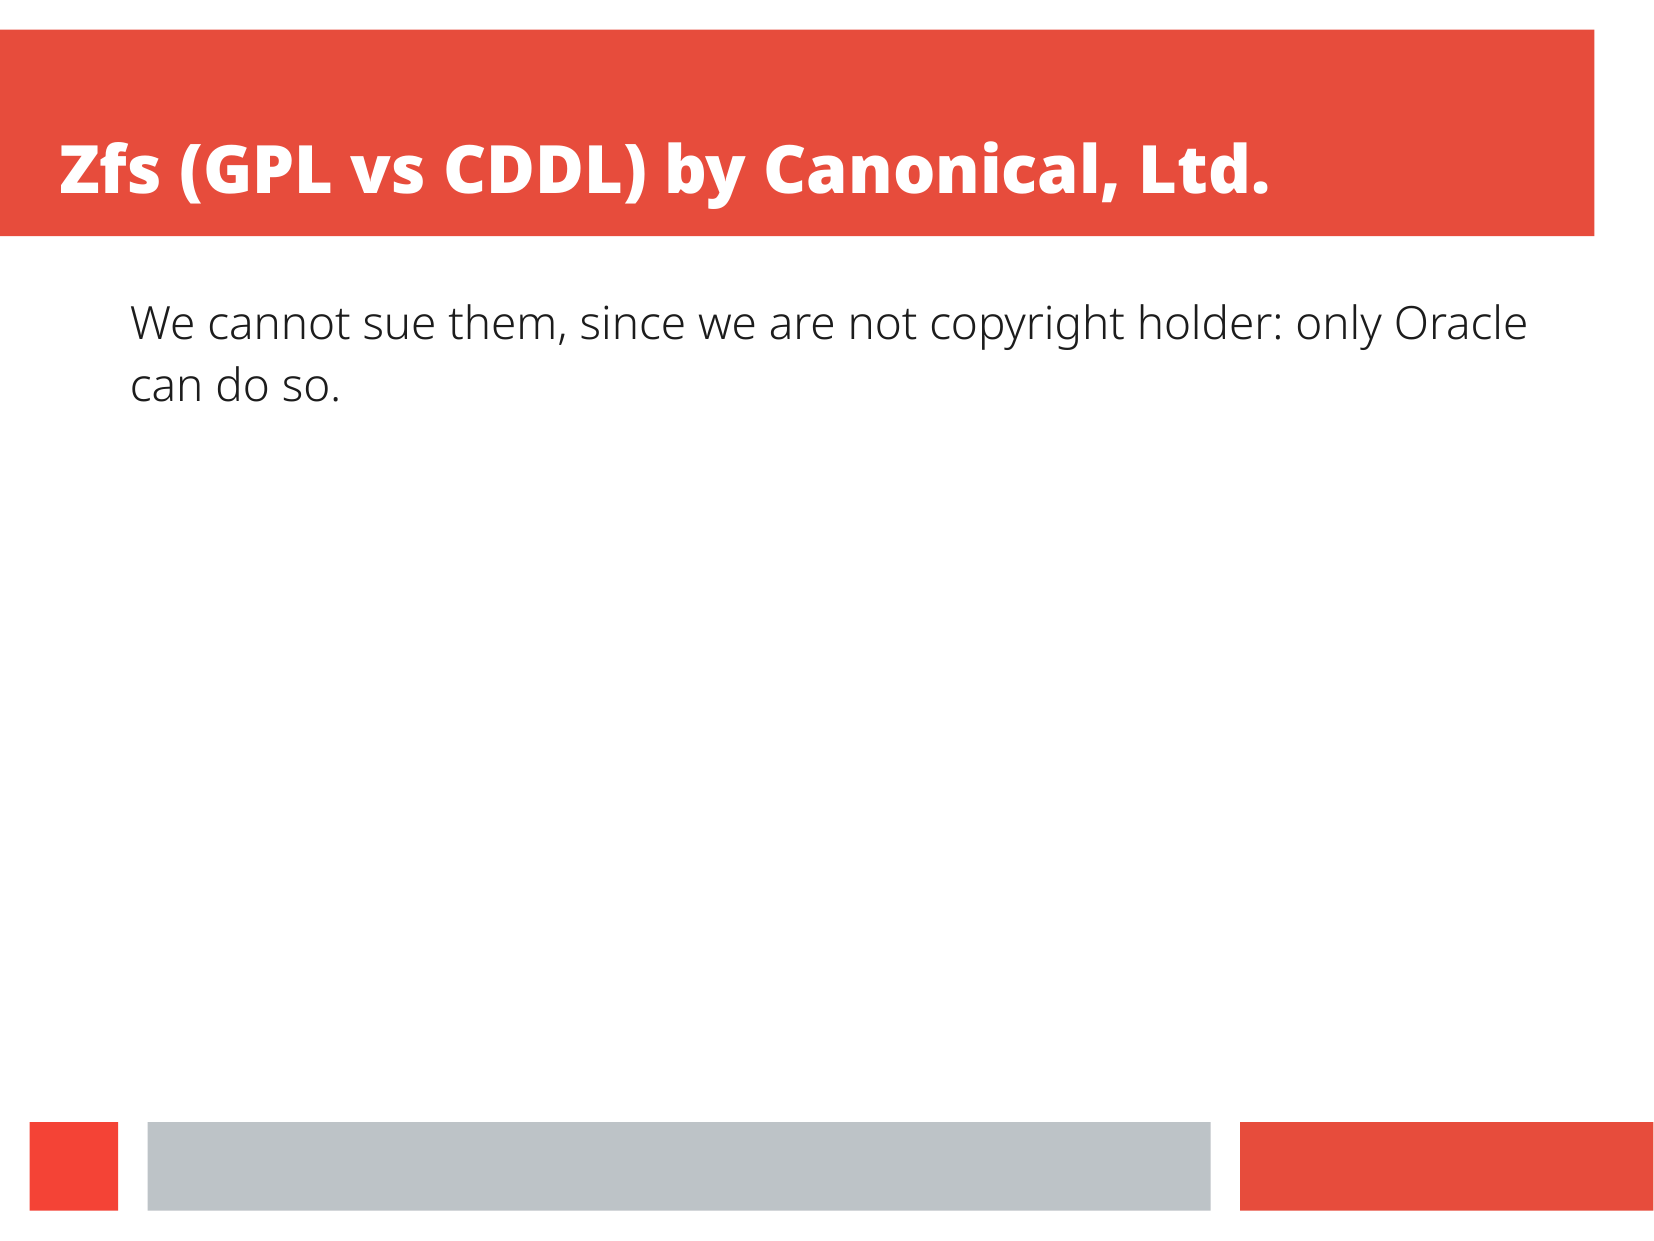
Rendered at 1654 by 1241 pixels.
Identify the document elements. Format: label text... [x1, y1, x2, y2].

list We cannot sue them, since we are not copyright holder: only Oracle can do so. [82, 290, 1571, 1010]
title Zfs (GPL vs CDDL) by Canonical, Ltd. [59, 49, 1548, 213]
